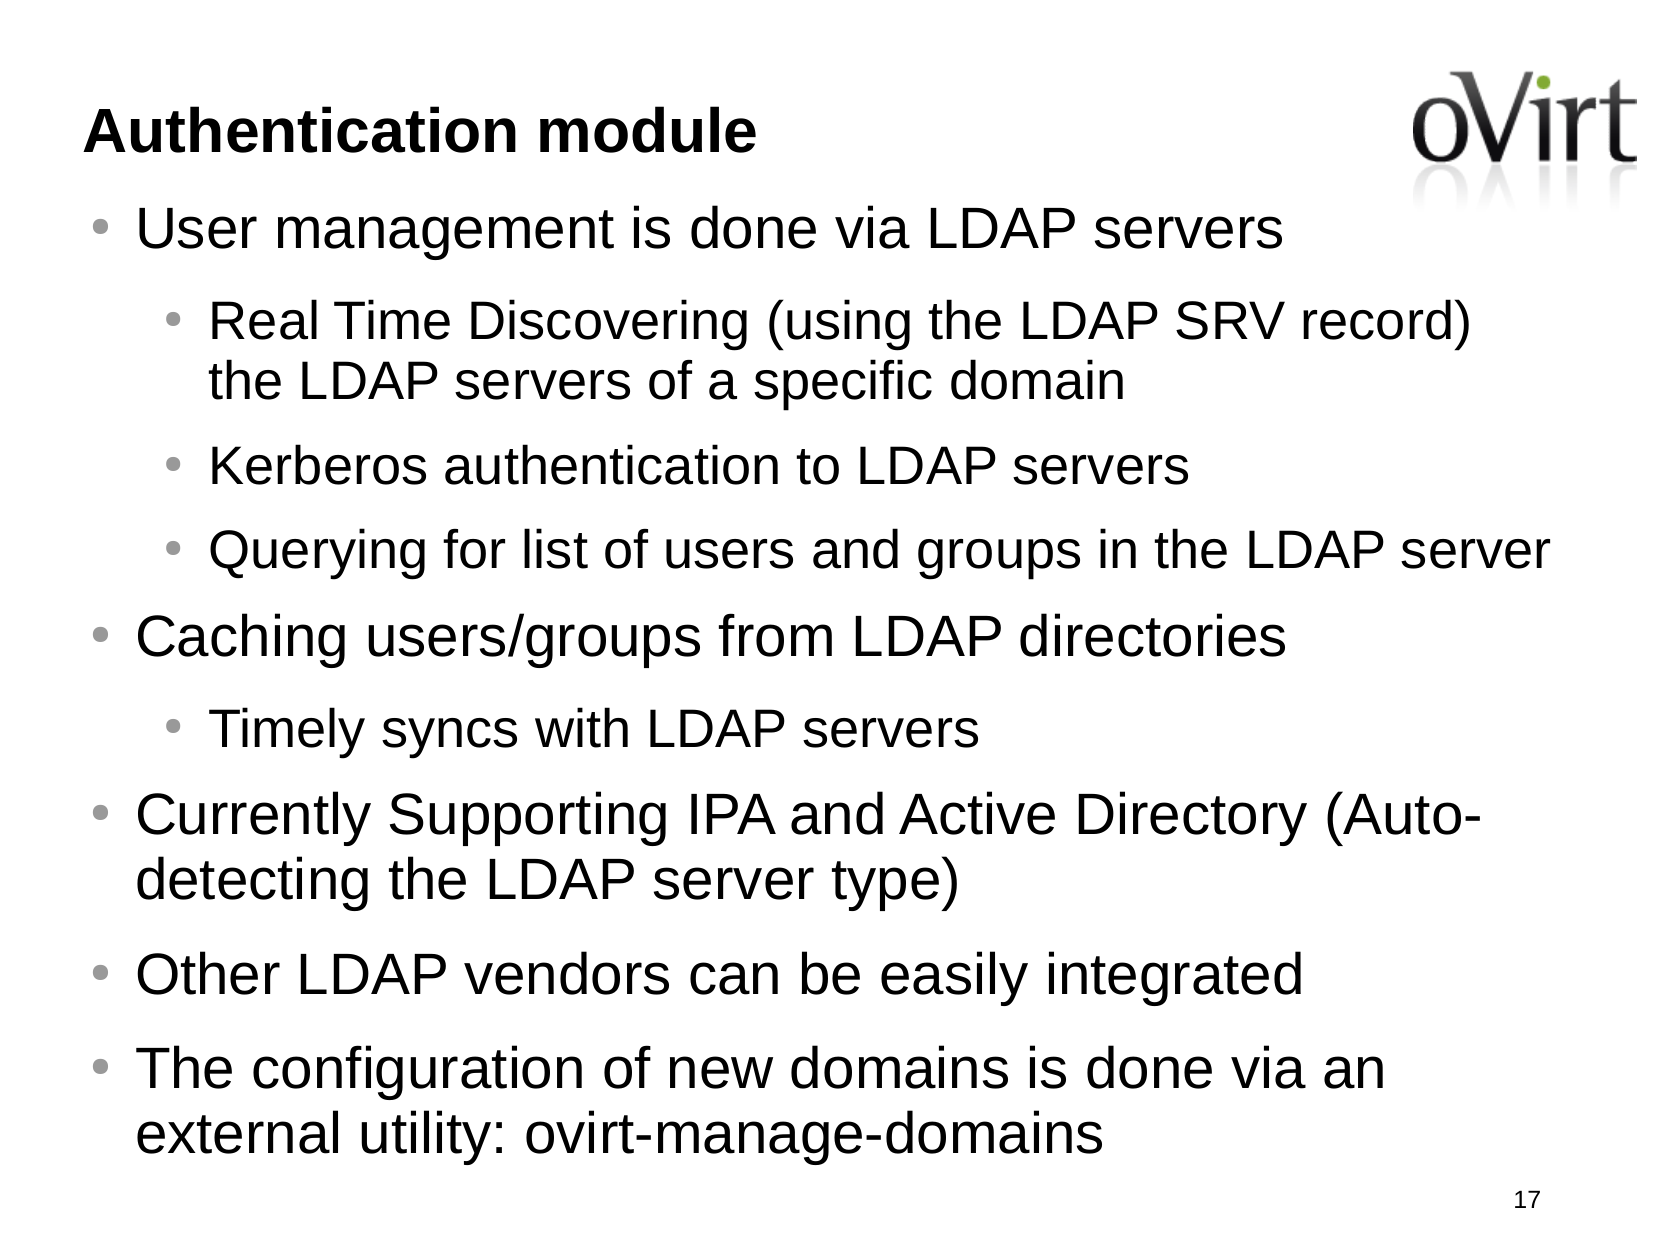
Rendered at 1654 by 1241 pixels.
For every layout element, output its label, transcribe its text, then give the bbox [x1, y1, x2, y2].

picture [1413, 63, 1637, 212]
list User management is done via LDAP servers Real Time Discovering (using the LDAP SRV record) the LDAP servers of a specific domain Kerberos authentication to LDAP servers Querying for list of users and groups in the LDAP server Caching users/groups from LDAP directories Timely syncs with LDAP servers Currently Supporting IPA and Active Directory (Auto-detecting the LDAP server type) Other LDAP vendors can be easily integrated The configuration of new domains is done via an external utility: ovirt-manage-domains [75, 195, 1564, 1167]
title Authentication module [82, 37, 1303, 195]
